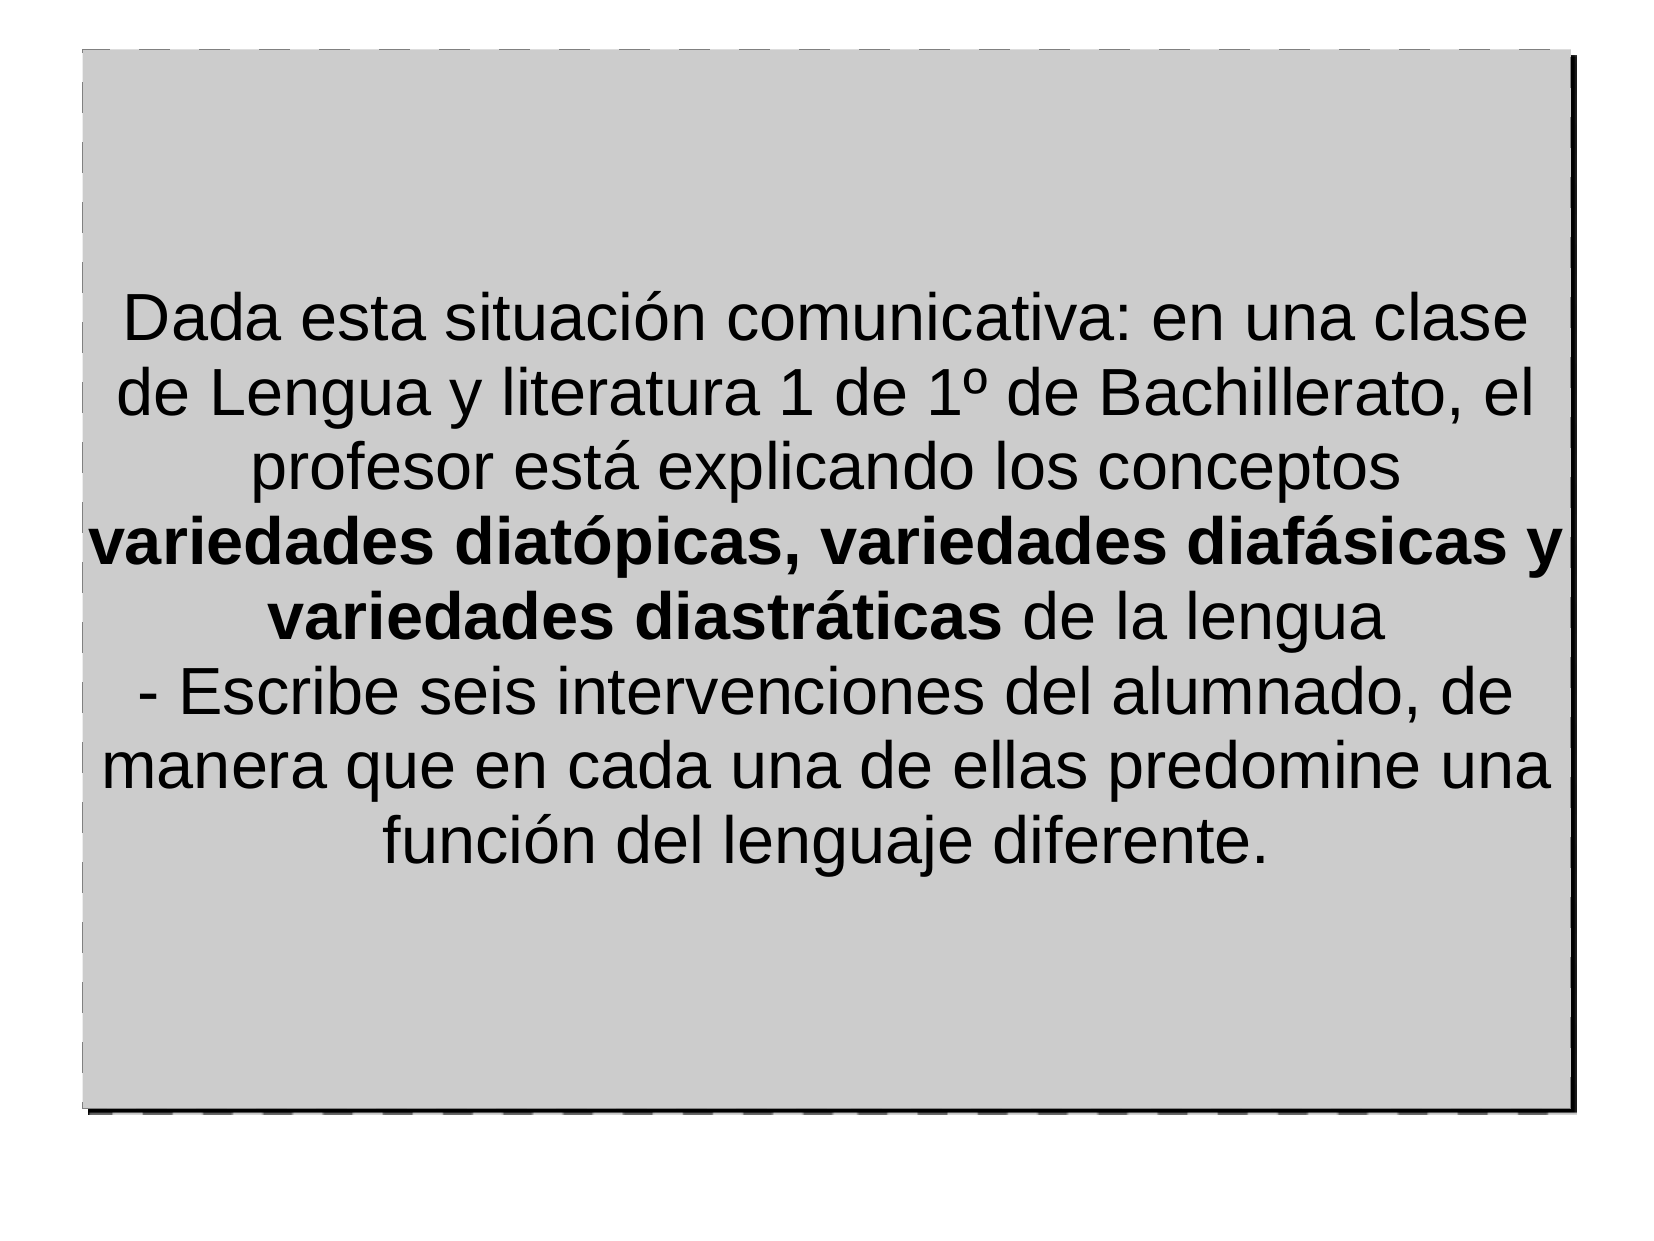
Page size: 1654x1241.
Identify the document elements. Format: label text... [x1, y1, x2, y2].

subtitle Dada esta situación comunicativa: en una clase de Lengua y literatura 1 de 1º de Bachillerato, el profesor está explicando los conceptos variedades diatópicas, variedades diafásicas y variedades diastráticas de la lengua - Escribe seis intervenciones del alumnado, de manera que en cada una de ellas predomine una función del lenguaje diferente. [82, 49, 1571, 1109]
